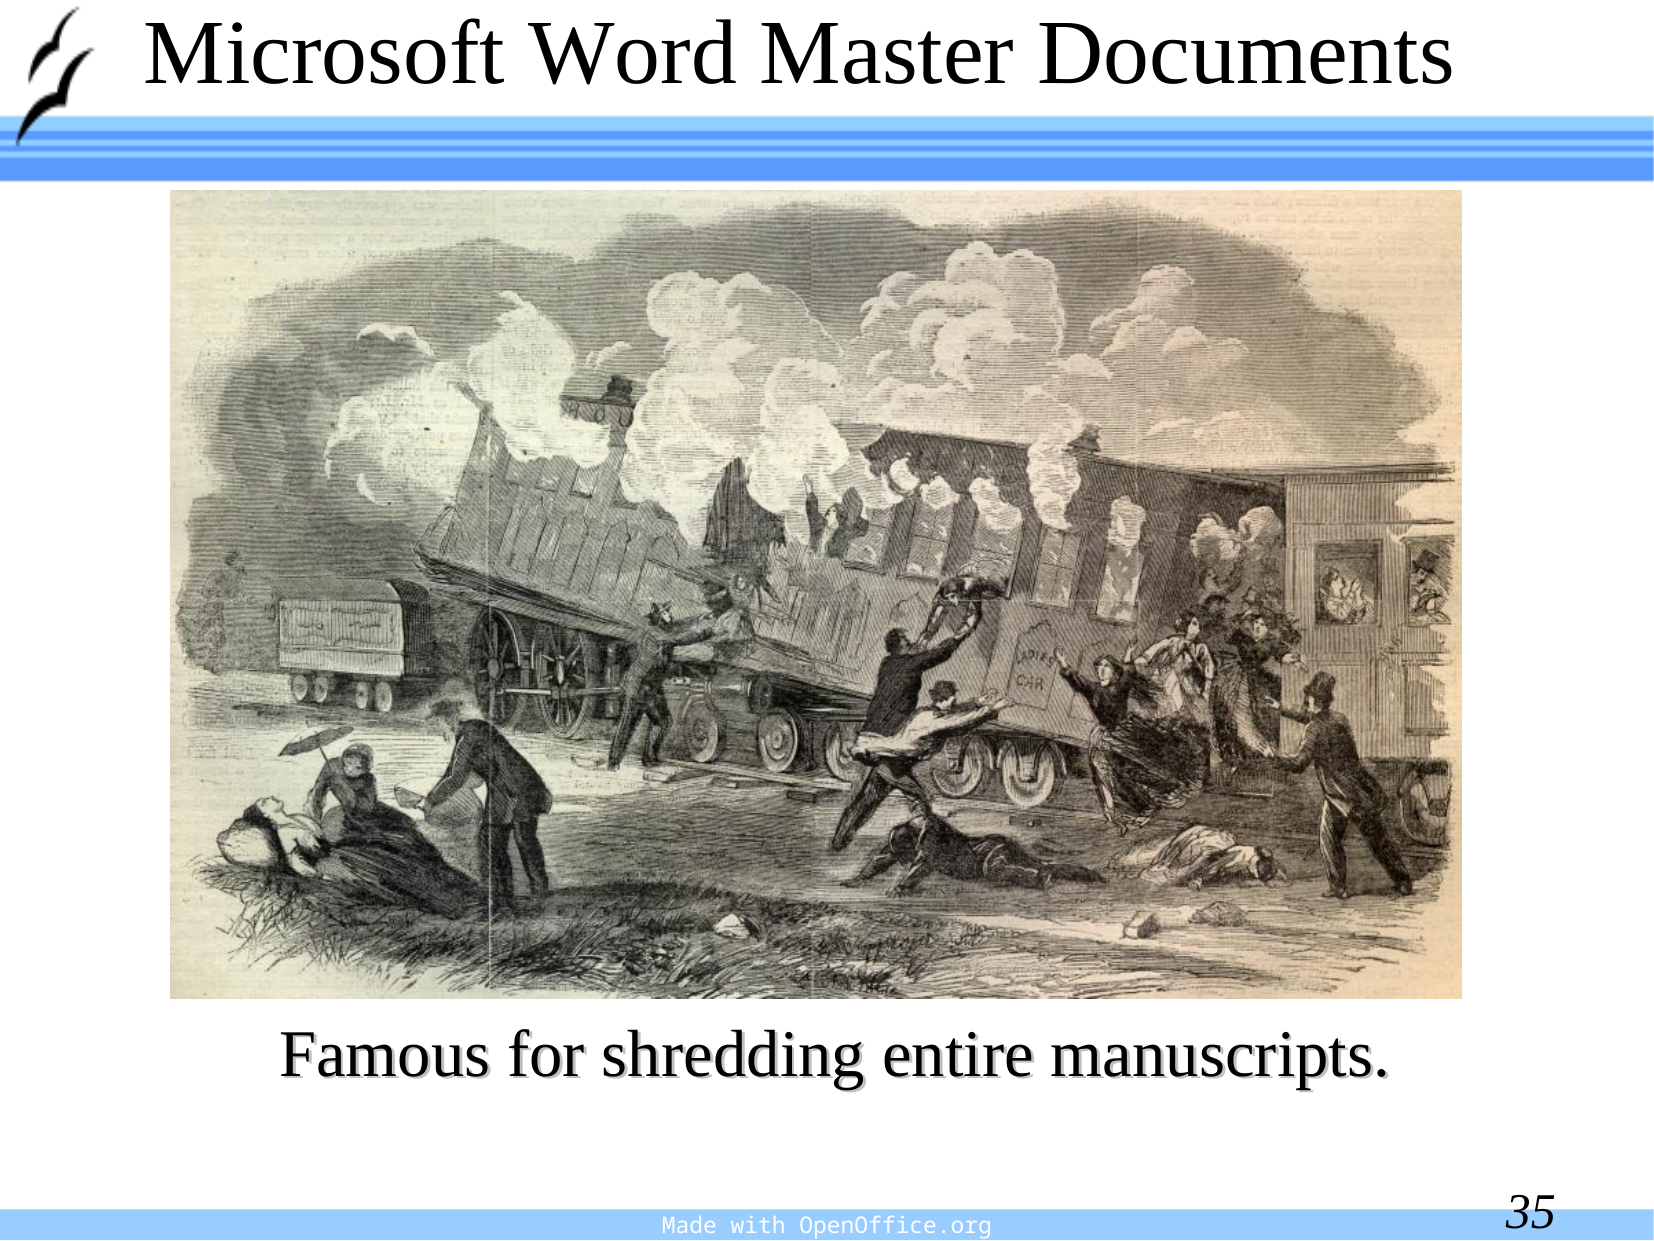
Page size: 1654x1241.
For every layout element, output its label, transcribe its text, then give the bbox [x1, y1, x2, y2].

list Famous for shredding entire manuscripts. [120, 1016, 1533, 1195]
picture [0, 0, 1654, 188]
title Microsoft Word Master Documents [94, 0, 1507, 117]
picture [170, 190, 1462, 999]
